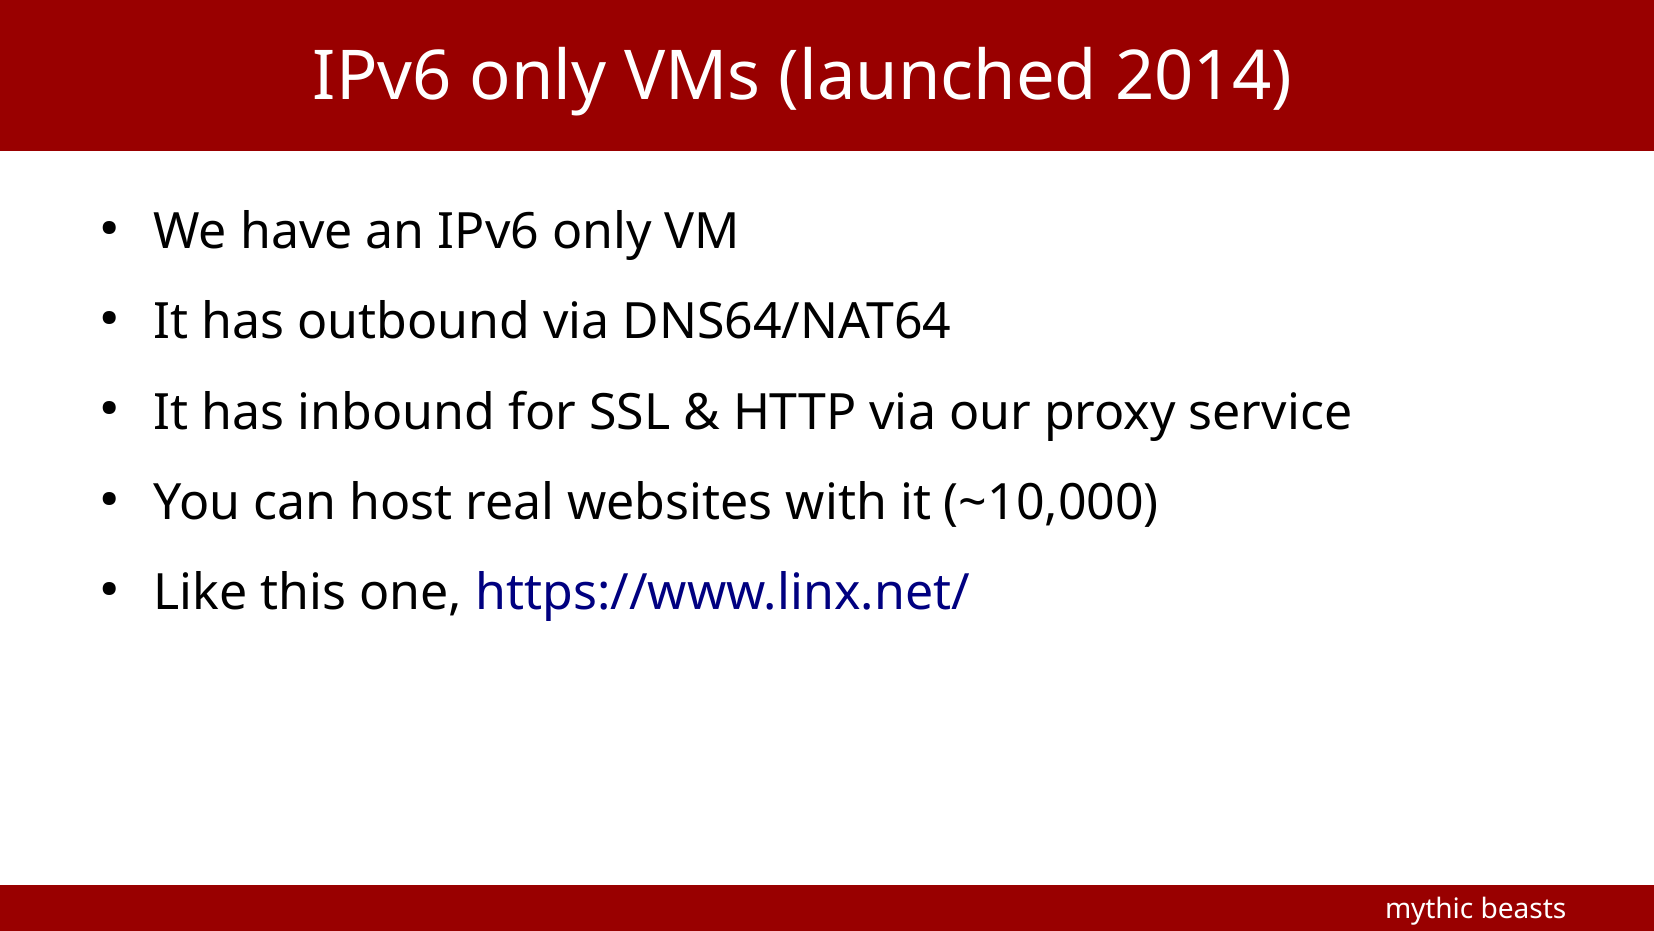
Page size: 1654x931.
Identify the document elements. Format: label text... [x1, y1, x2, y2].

list We have an IPv6 only VM It has outbound via DNS64/NAT64 It has inbound for SSL & HTTP via our proxy service You can host real websites with it (~10,000) Like this one, https://www.linx.net/ [82, 194, 1571, 798]
title IPv6 only VMs (launched 2014) [59, 0, 1548, 151]
